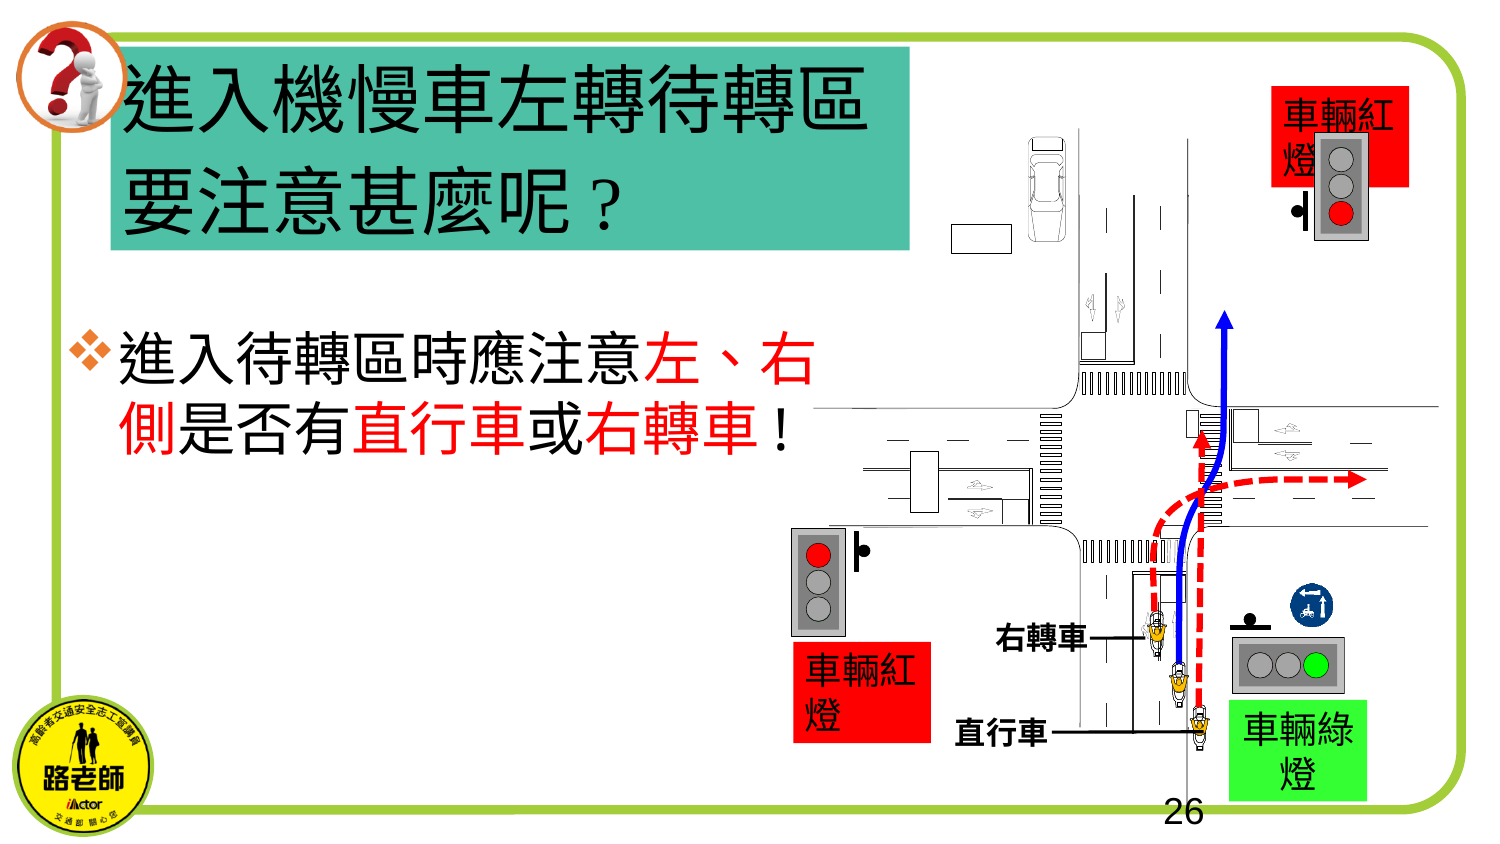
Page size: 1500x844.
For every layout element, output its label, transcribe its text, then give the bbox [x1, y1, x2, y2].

text_box [909, 451, 939, 513]
text_box 直行車 [943, 707, 1101, 757]
picture [14, 20, 130, 138]
text_box 車輛綠燈 [1229, 699, 1368, 802]
text_box 右轉車 [983, 612, 1141, 662]
text_box [950, 224, 1012, 254]
text_box 車輛紅燈 [1338, 109, 1345, 131]
text_box 車輛紅燈 [793, 641, 931, 744]
text_box 進入機慢車左轉待轉區 要注意甚麼呢? [110, 46, 910, 251]
text_box 車輛紅燈 [1271, 86, 1410, 188]
text_box 進入待轉區時應注意左、右側是否有直行車或右轉車! [52, 316, 838, 469]
picture [16, 699, 150, 833]
picture [790, 128, 1443, 806]
